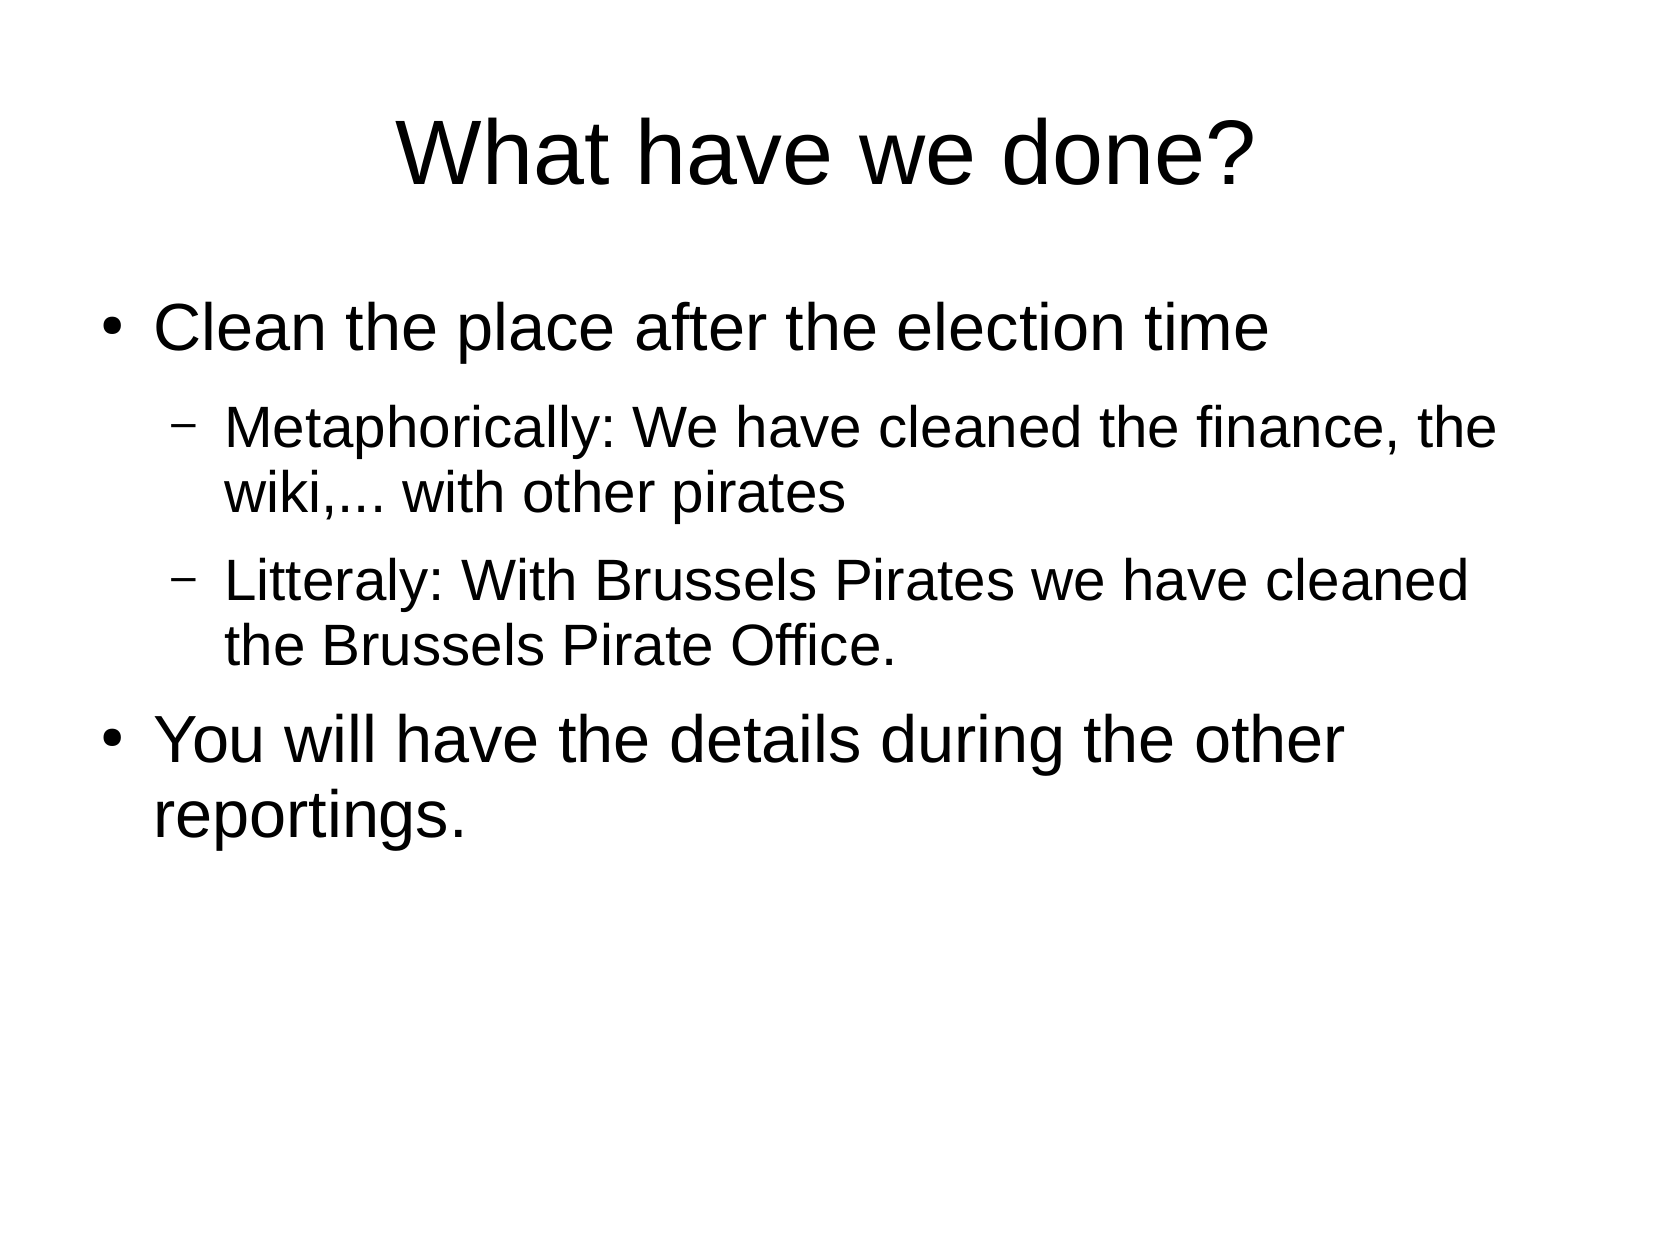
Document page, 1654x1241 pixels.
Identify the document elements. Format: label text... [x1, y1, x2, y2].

title What have we done? [82, 49, 1571, 257]
list Clean the place after the election time Metaphorically: We have cleaned the finance, the wiki,... with other pirates Litteraly: With Brussels Pirates we have cleaned the Brussels Pirate Office. You will have the details during the other reportings. [82, 290, 1538, 1010]
